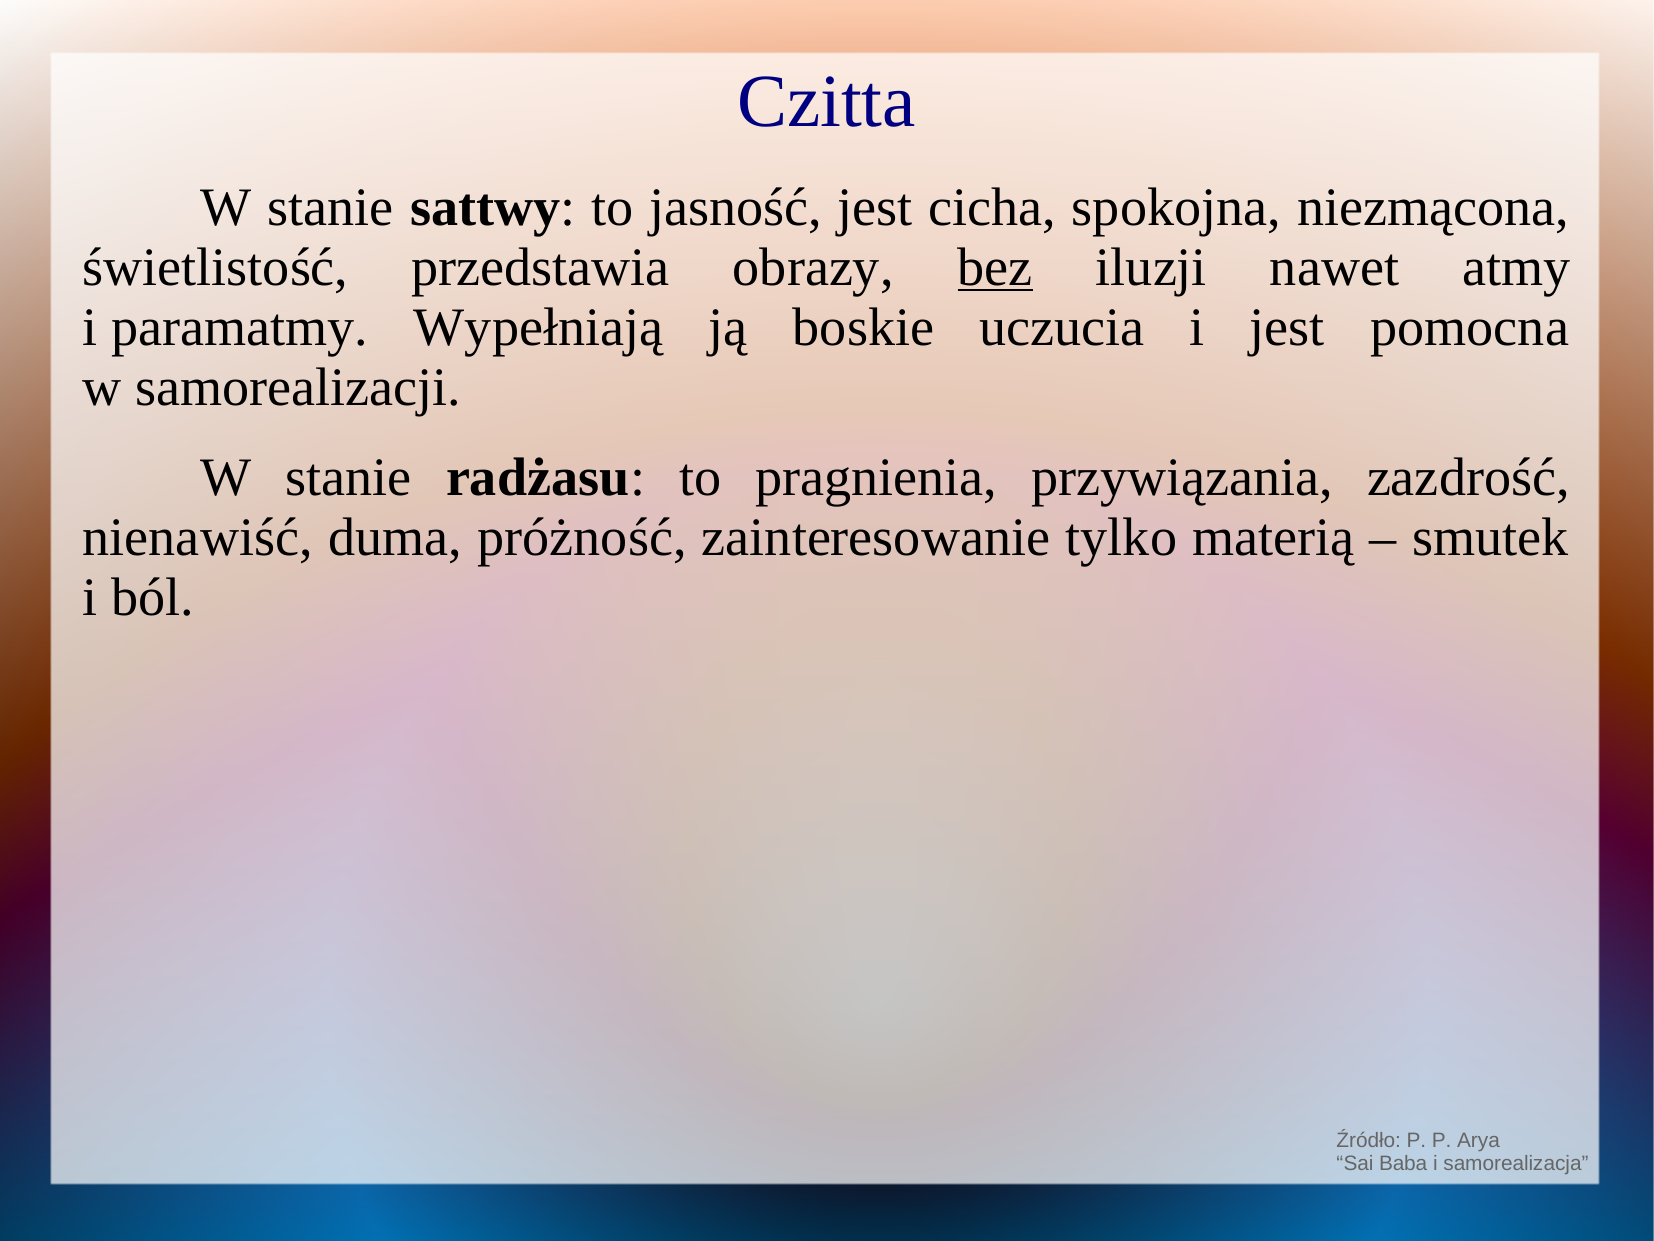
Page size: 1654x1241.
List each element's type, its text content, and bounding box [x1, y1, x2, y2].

text_box Źródło: P. P. Arya “Sai Baba i samorealizacja” [1330, 1122, 1595, 1182]
picture [0, 0, 1654, 1241]
list W stanie sattwy: to jasność, jest cicha, spokojna, niezmącona, świetlistość, przedstawia obrazy, bez iluzji nawet atmy i paramatmy. Wypełniają ją boskie uczucia i jest pomocna w samorealizacji. W stanie radżasu: to pragnienia, przywiązania, zazdrość, nienawiść, duma, próżność, zainteresowanie tylko materią – smutek i ból. [82, 177, 1571, 1182]
title Czitta [82, 55, 1571, 148]
